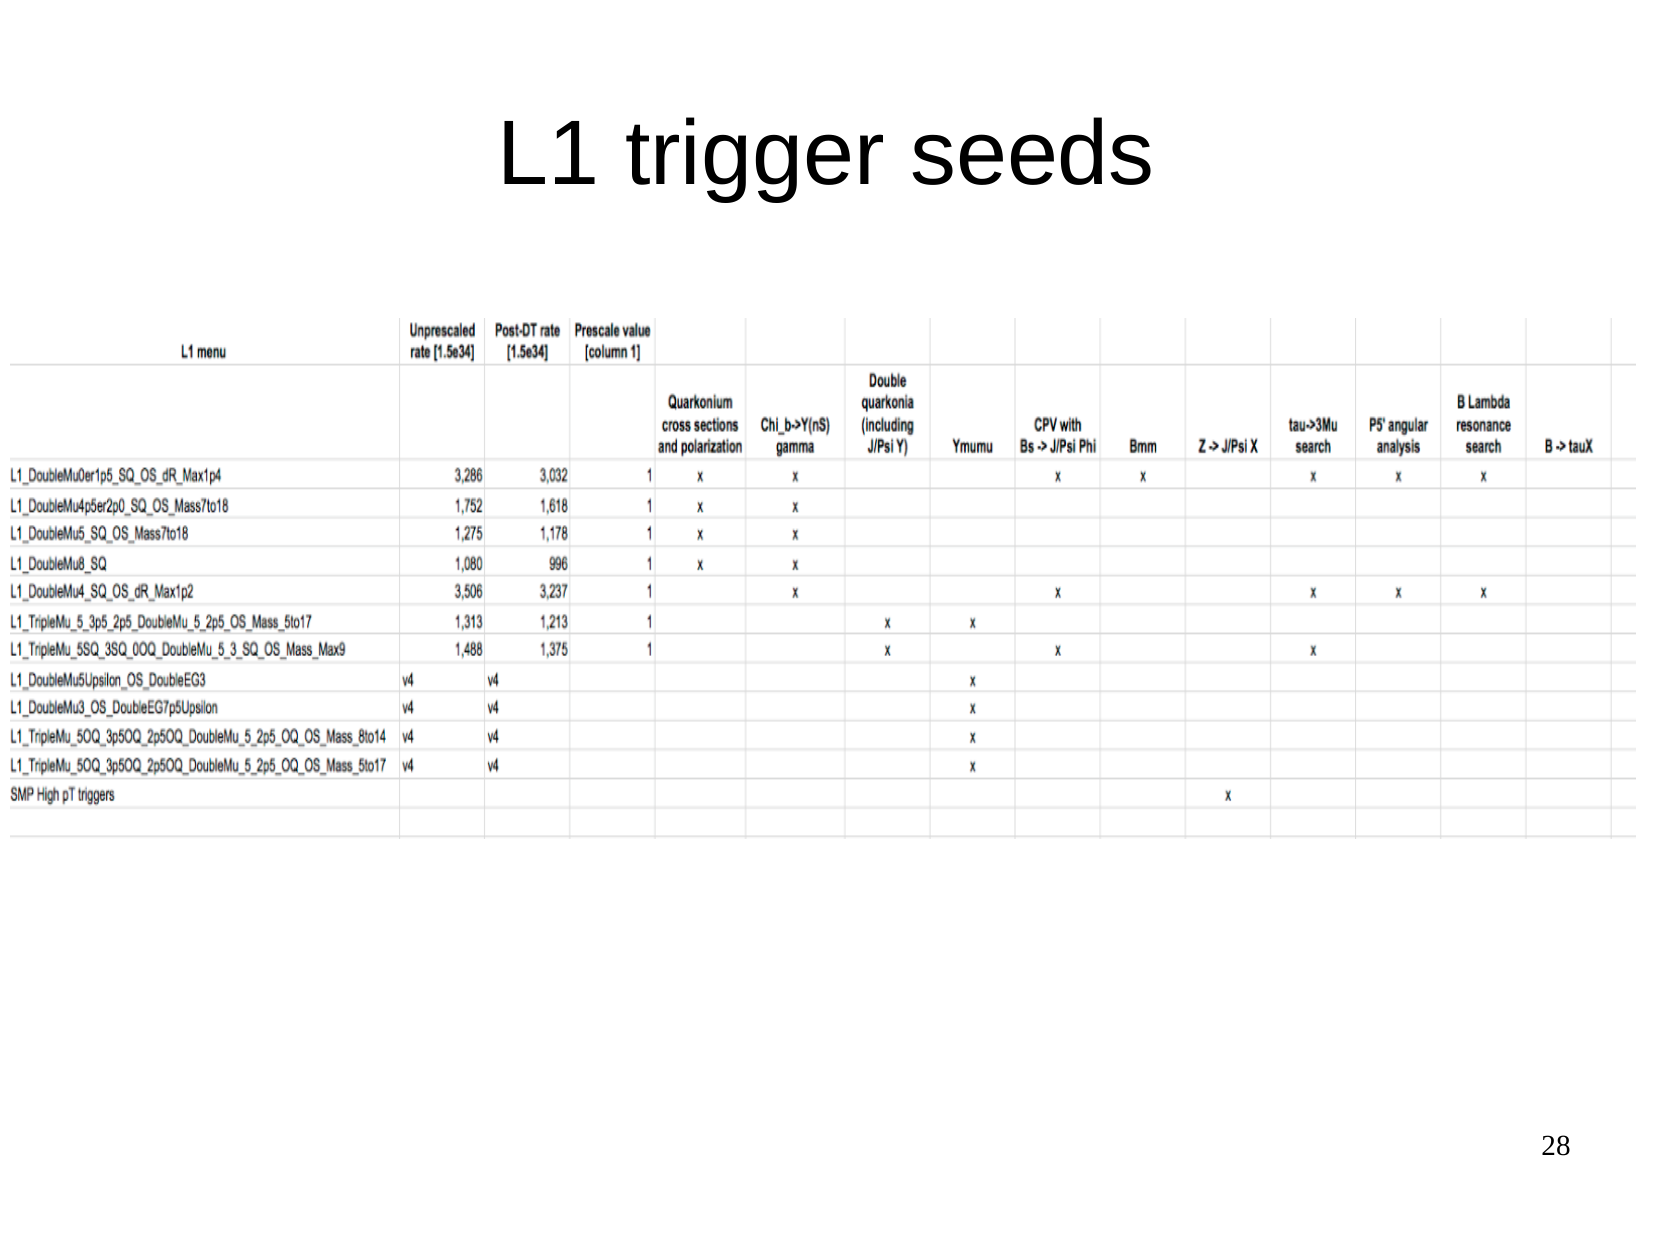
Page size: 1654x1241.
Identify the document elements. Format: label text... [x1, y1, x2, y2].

picture [10, 318, 1636, 839]
title L1 trigger seeds [82, 49, 1571, 257]
